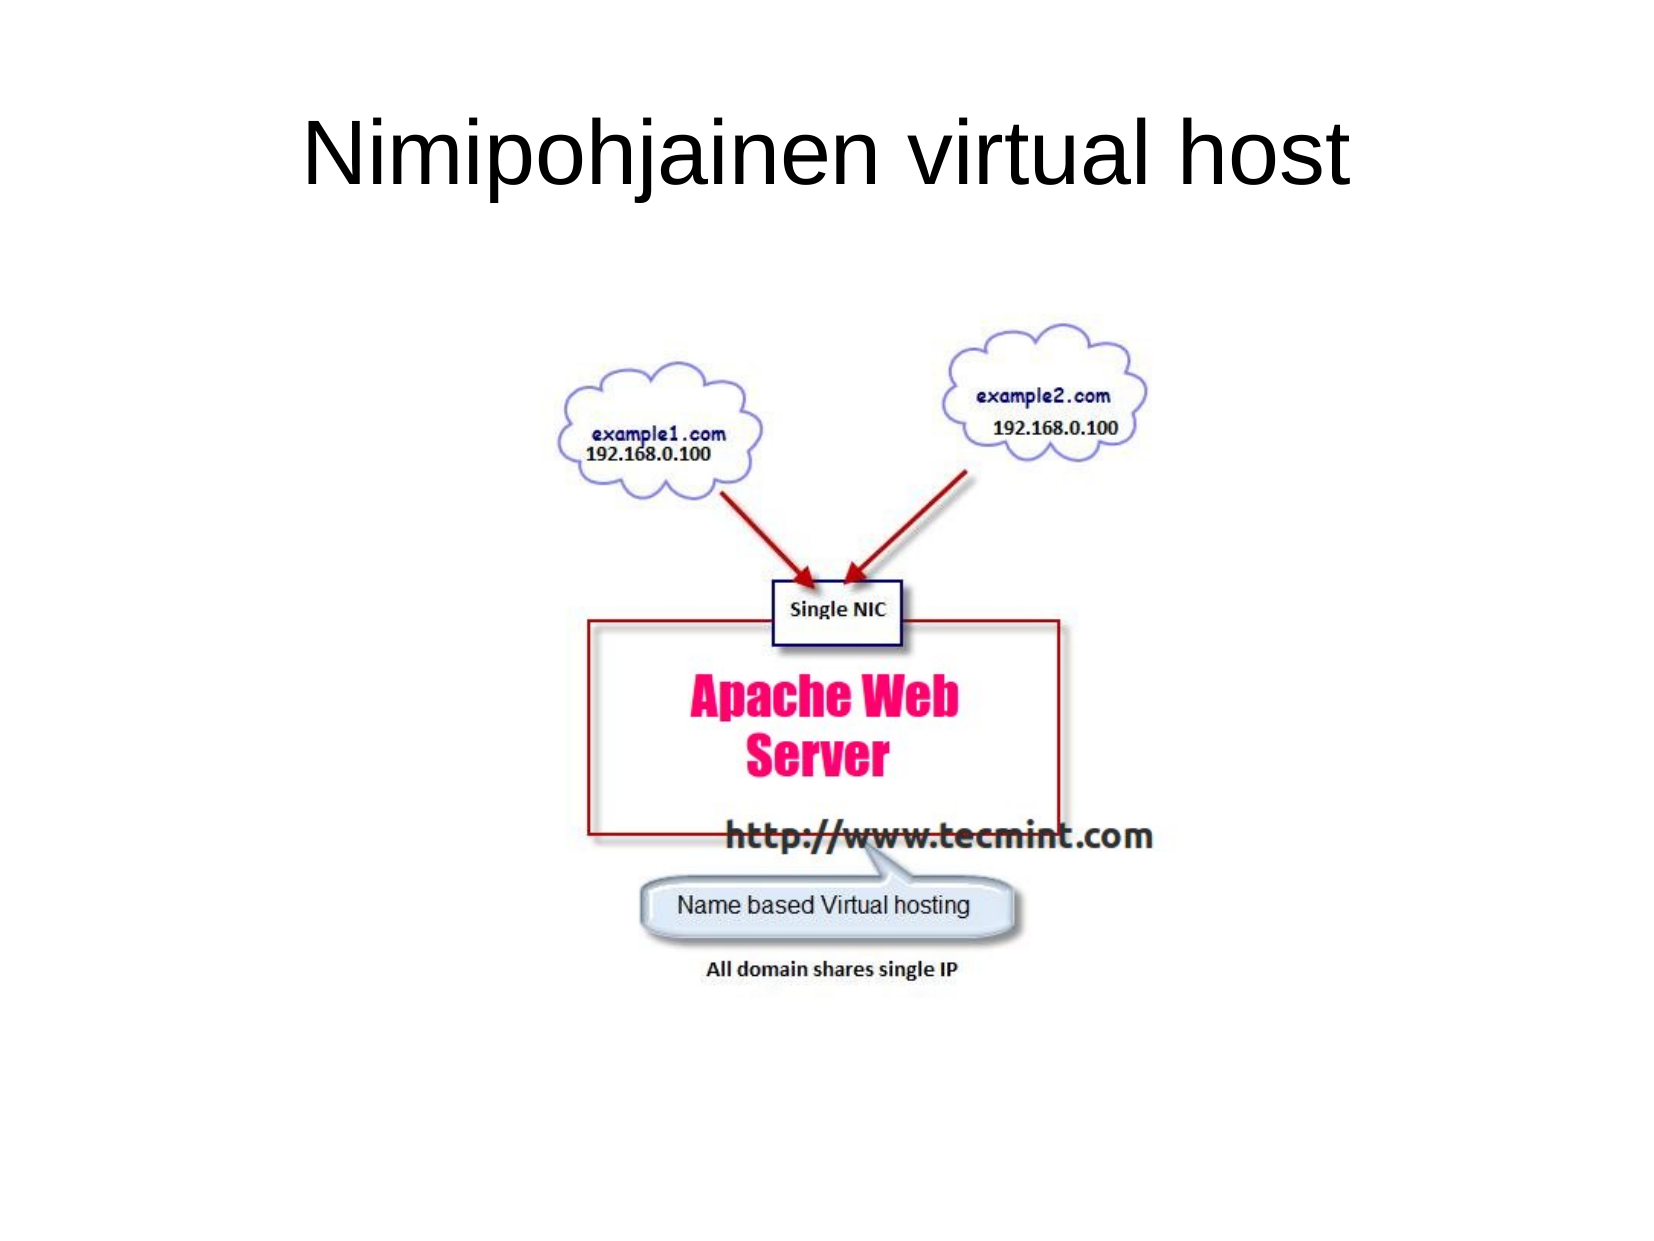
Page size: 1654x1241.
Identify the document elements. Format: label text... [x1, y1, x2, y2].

picture [444, 290, 1210, 1010]
title Nimipohjainen virtual host [82, 49, 1571, 257]
